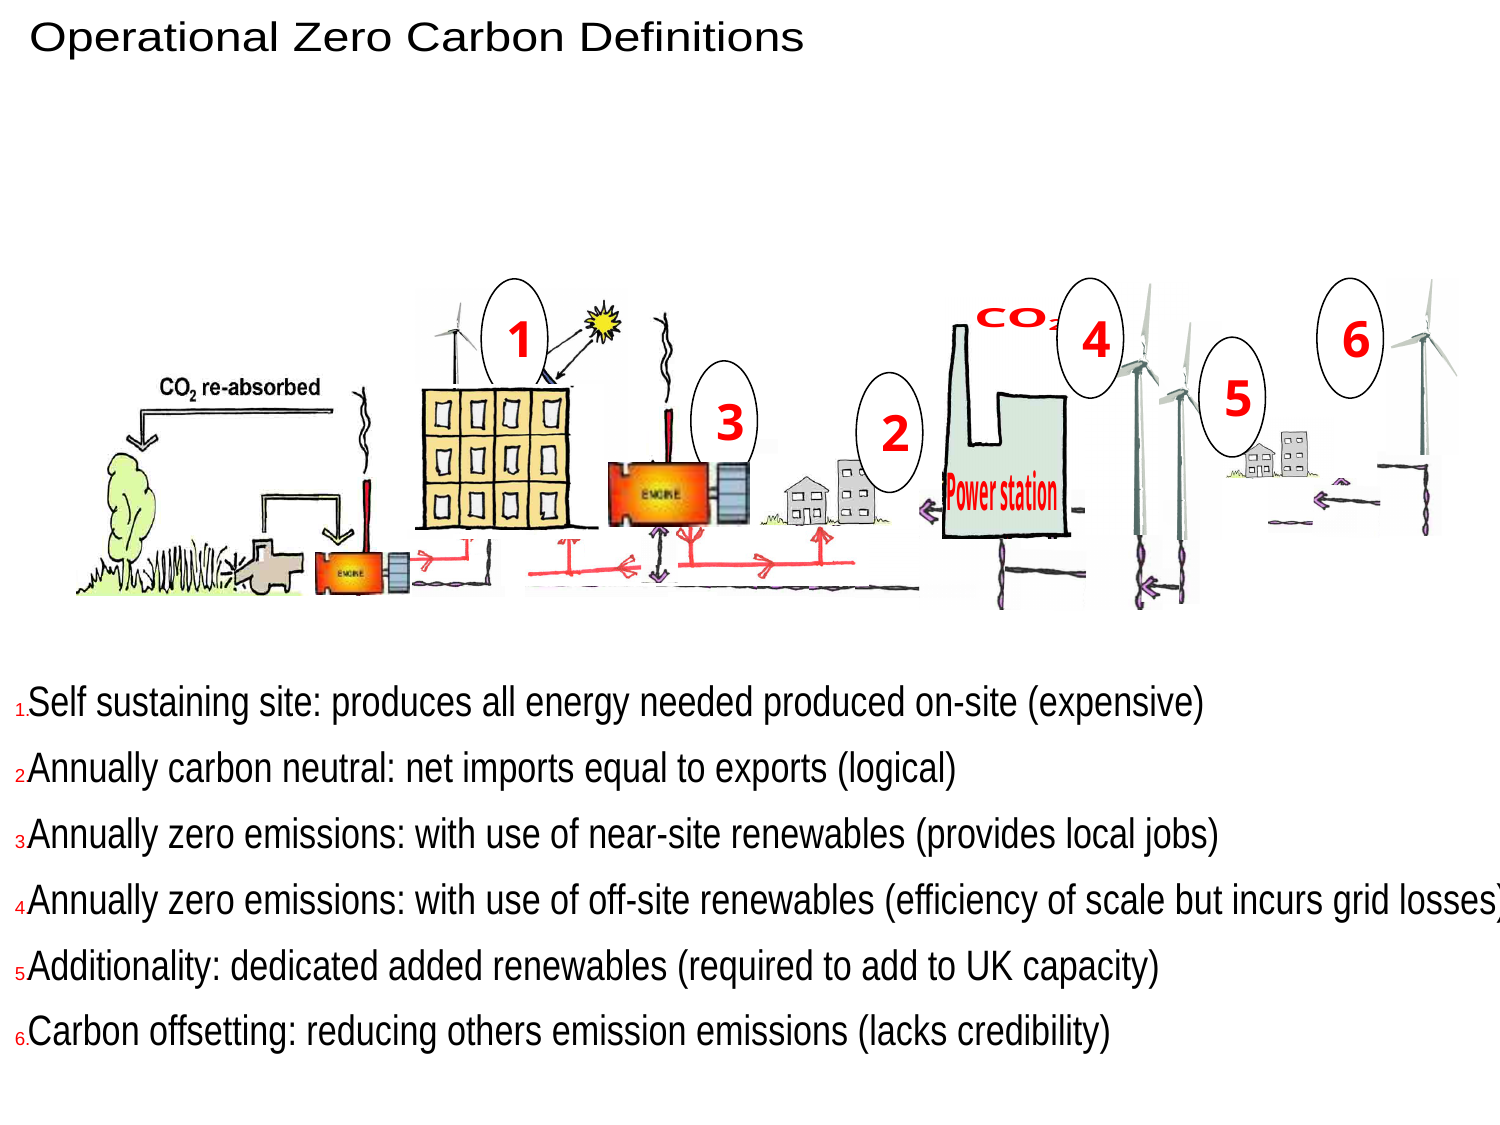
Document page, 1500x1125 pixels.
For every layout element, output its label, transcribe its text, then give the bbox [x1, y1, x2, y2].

text_box CO2 [959, 292, 1068, 344]
text_box 4 [1056, 278, 1124, 396]
list Self sustaining site: produces all energy needed produced on-site (expensive) Annually carbon neutral: net imports equal to exports (logical) Annually zero emissions: with use of near-site renewables (provides local jobs) Annually zero emissions: with use of off-site renewables (efficiency of scale but incurs grid losses) Additionality: dedicated added renewables (required to add to UK capacity) Carbon offsetting: reducing others emission emissions (lacks credibility) [0, 677, 1500, 1061]
text_box 3 [690, 360, 758, 462]
text_box 5 [1198, 337, 1266, 455]
text_box 6 [1316, 278, 1384, 396]
text_box Power station [931, 447, 1074, 534]
text_box 2 [856, 372, 923, 491]
text_box 1 [481, 278, 548, 384]
picture [76, 278, 1459, 611]
text_box Operational Zero Carbon Definitions [14, 7, 823, 68]
